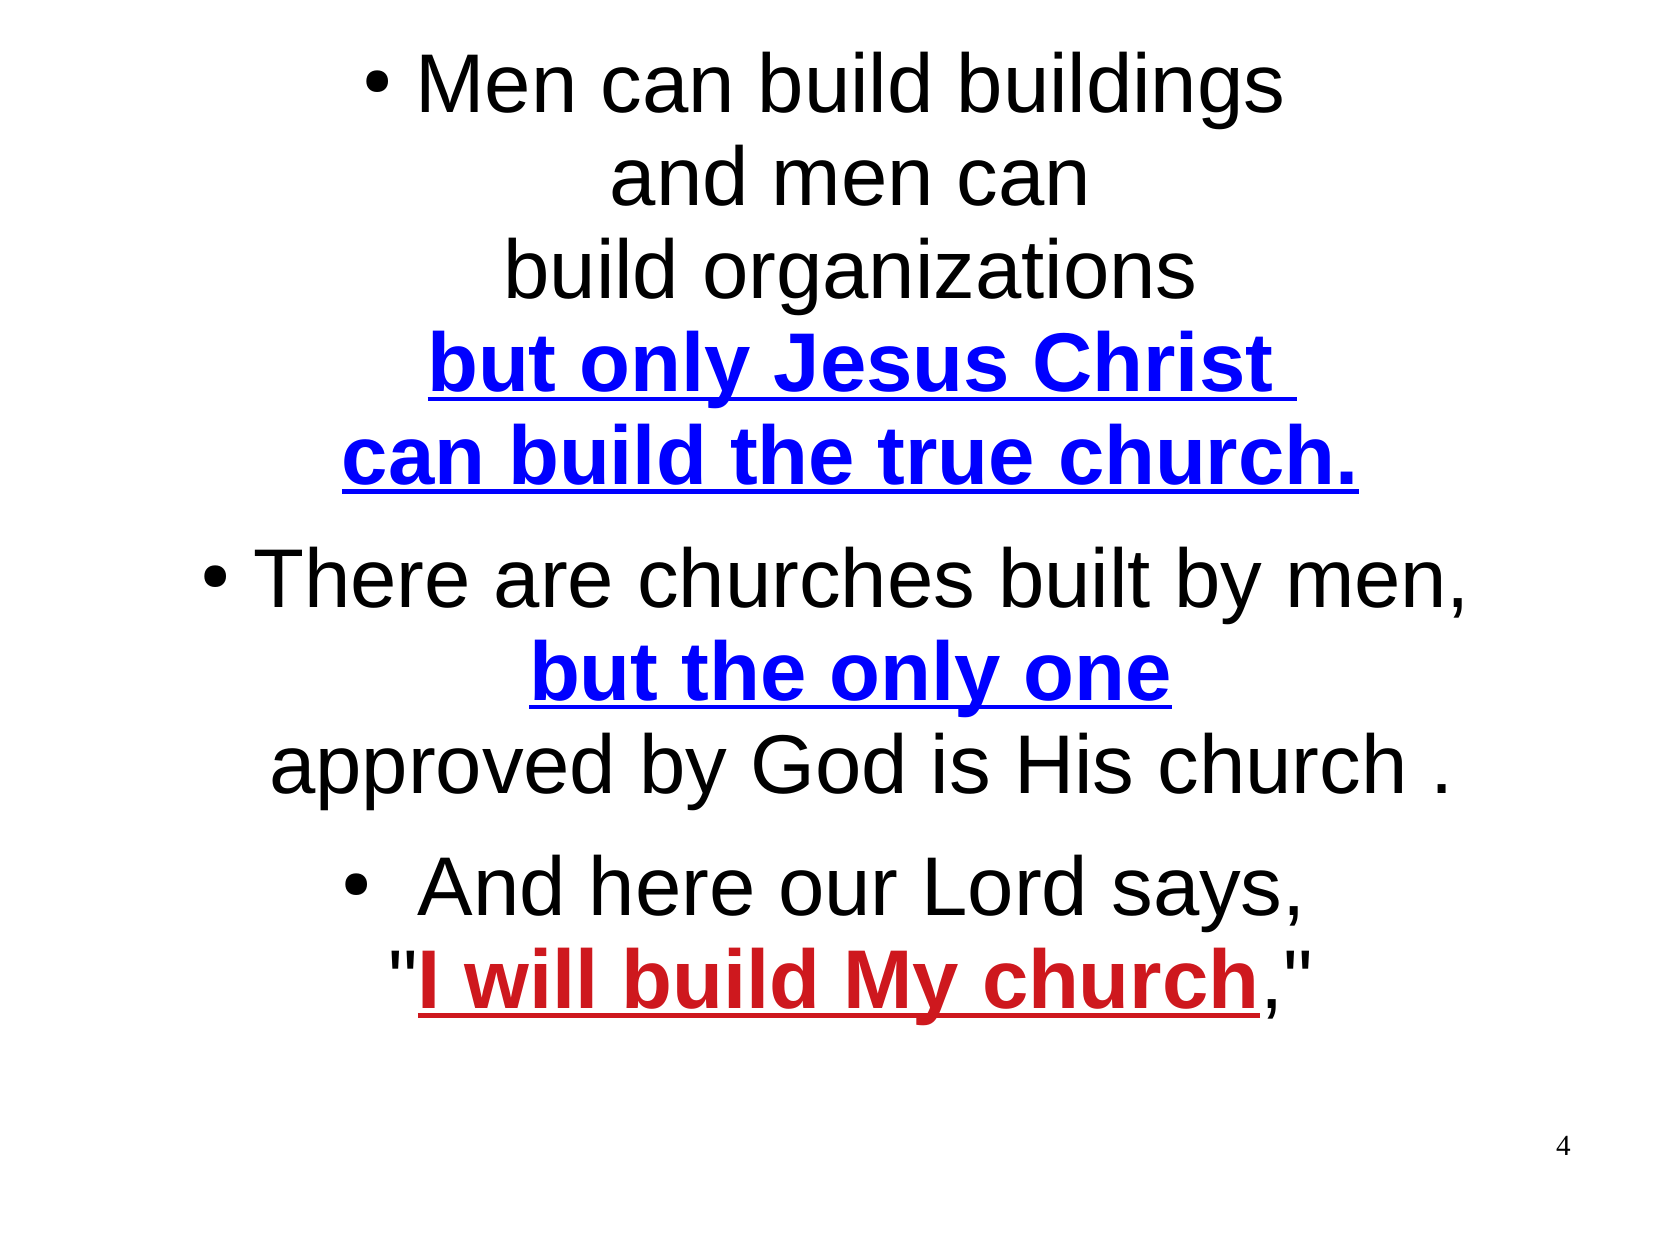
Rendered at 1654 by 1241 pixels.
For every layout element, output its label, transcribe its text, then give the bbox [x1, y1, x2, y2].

list Men can build buildings and men can build organizations but only Jesus Christ can build the true church. There are churches built by men, but the only one approved by God is His church . And here our Lord says, "I will build My church," [82, 37, 1571, 1109]
